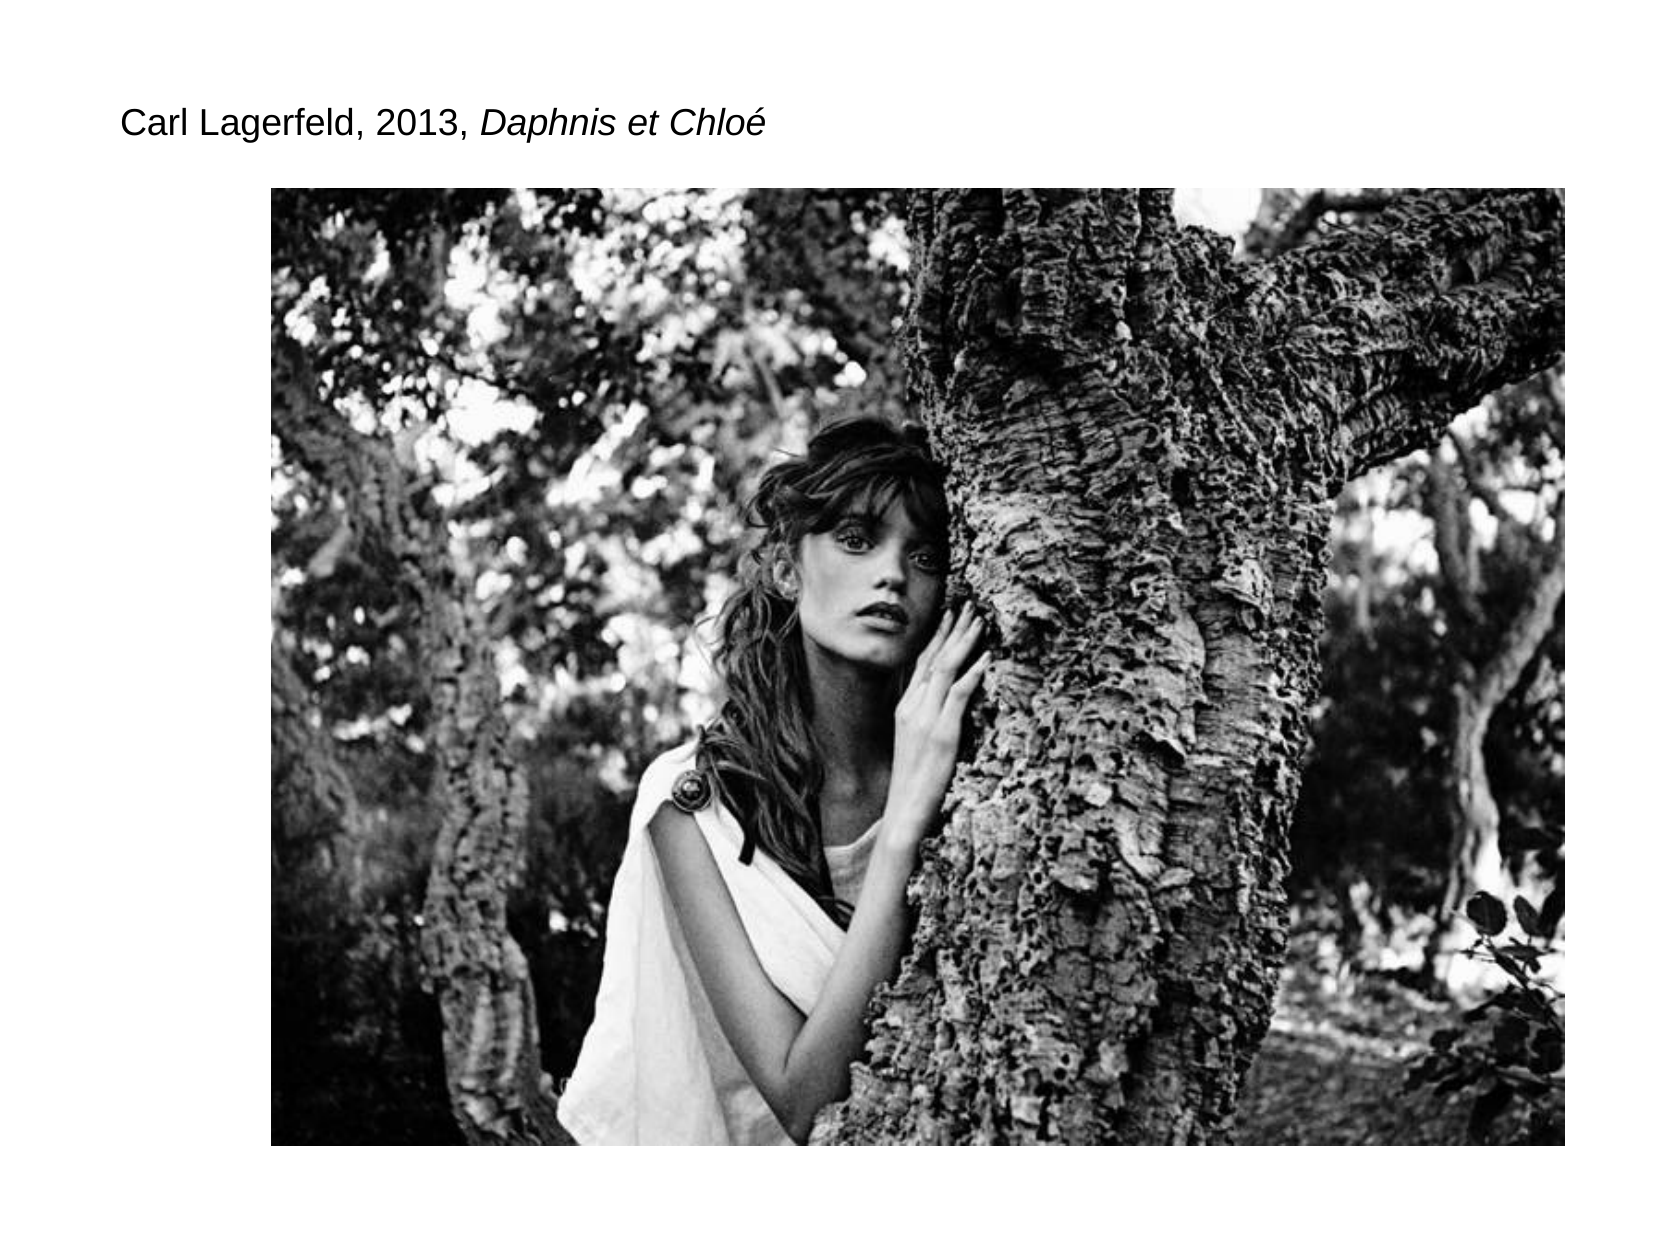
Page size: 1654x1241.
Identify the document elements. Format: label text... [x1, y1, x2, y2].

picture [271, 188, 1565, 1146]
text_box Carl Lagerfeld, 2013, Daphnis et Chloé [105, 94, 1536, 166]
